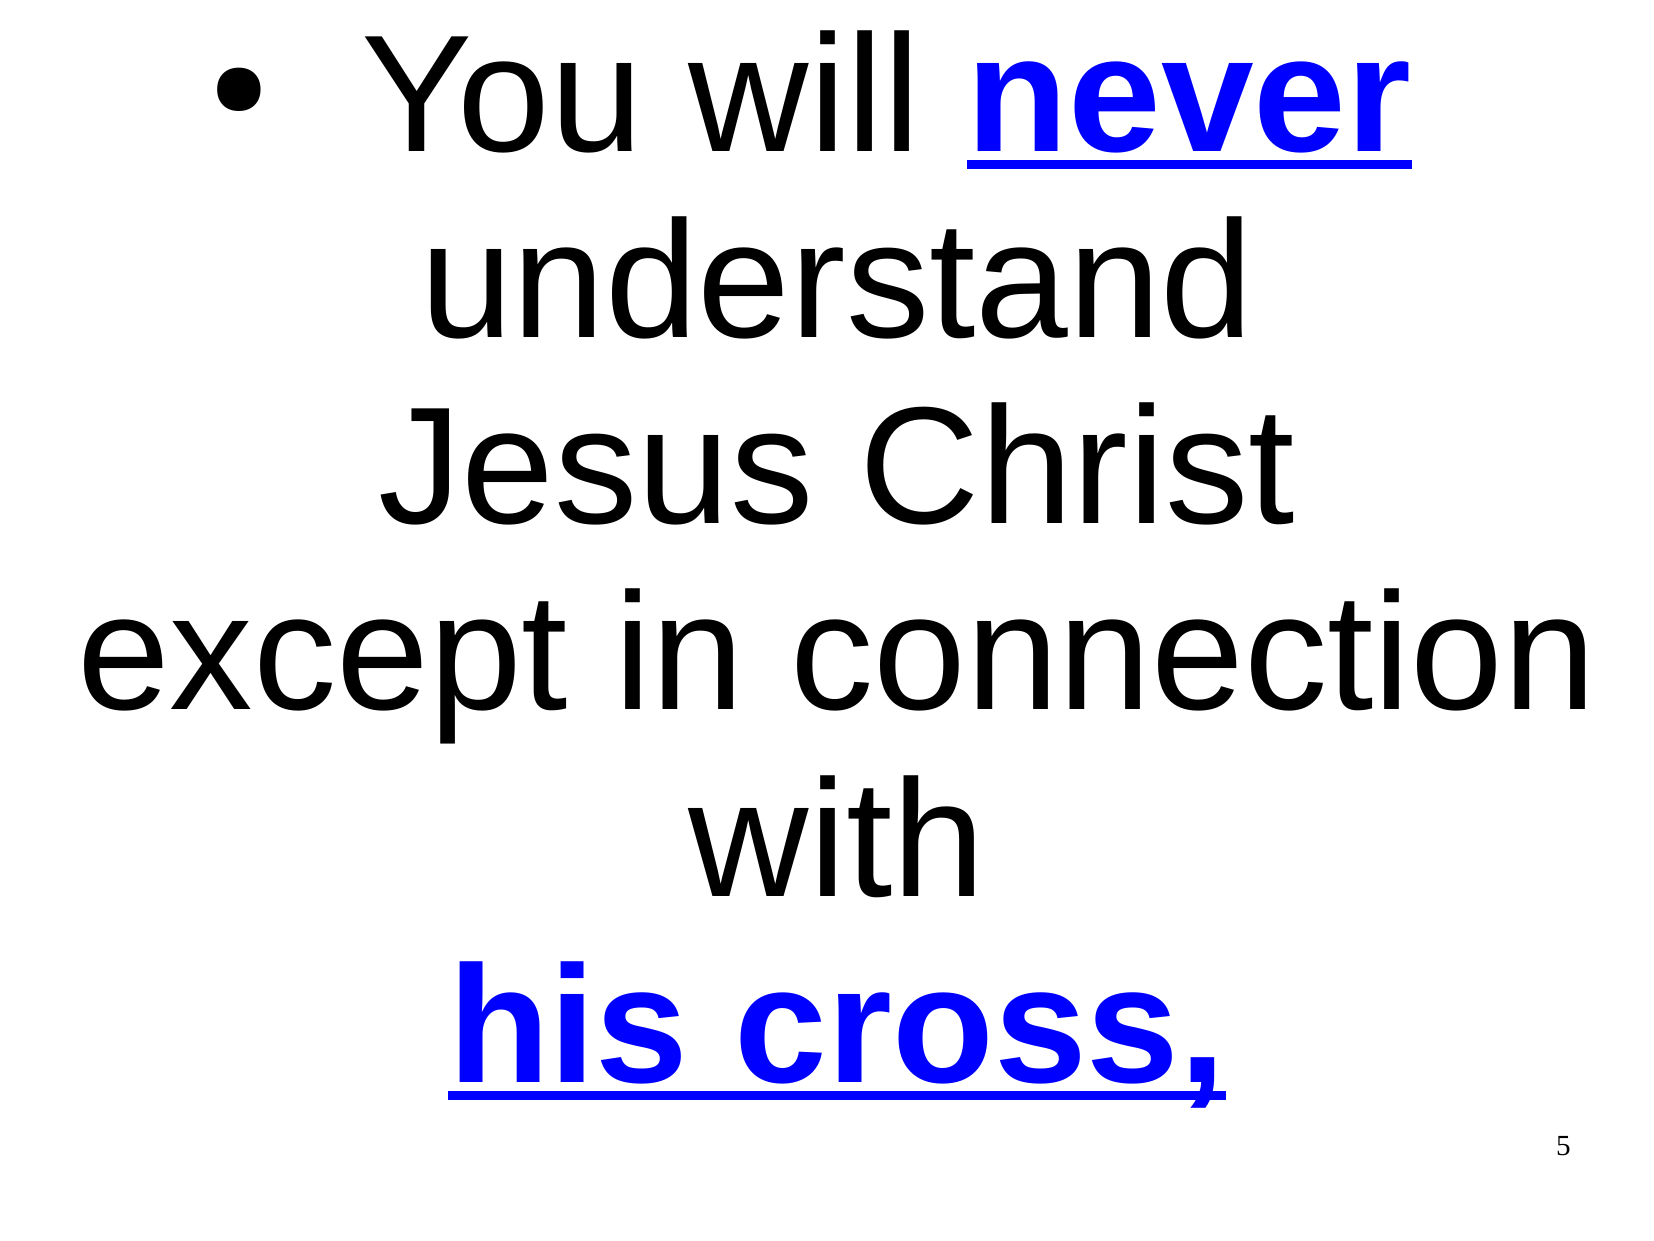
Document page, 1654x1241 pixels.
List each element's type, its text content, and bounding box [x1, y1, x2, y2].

list You will never understand Jesus Christ except in connection with his cross, [0, 0, 1651, 1238]
